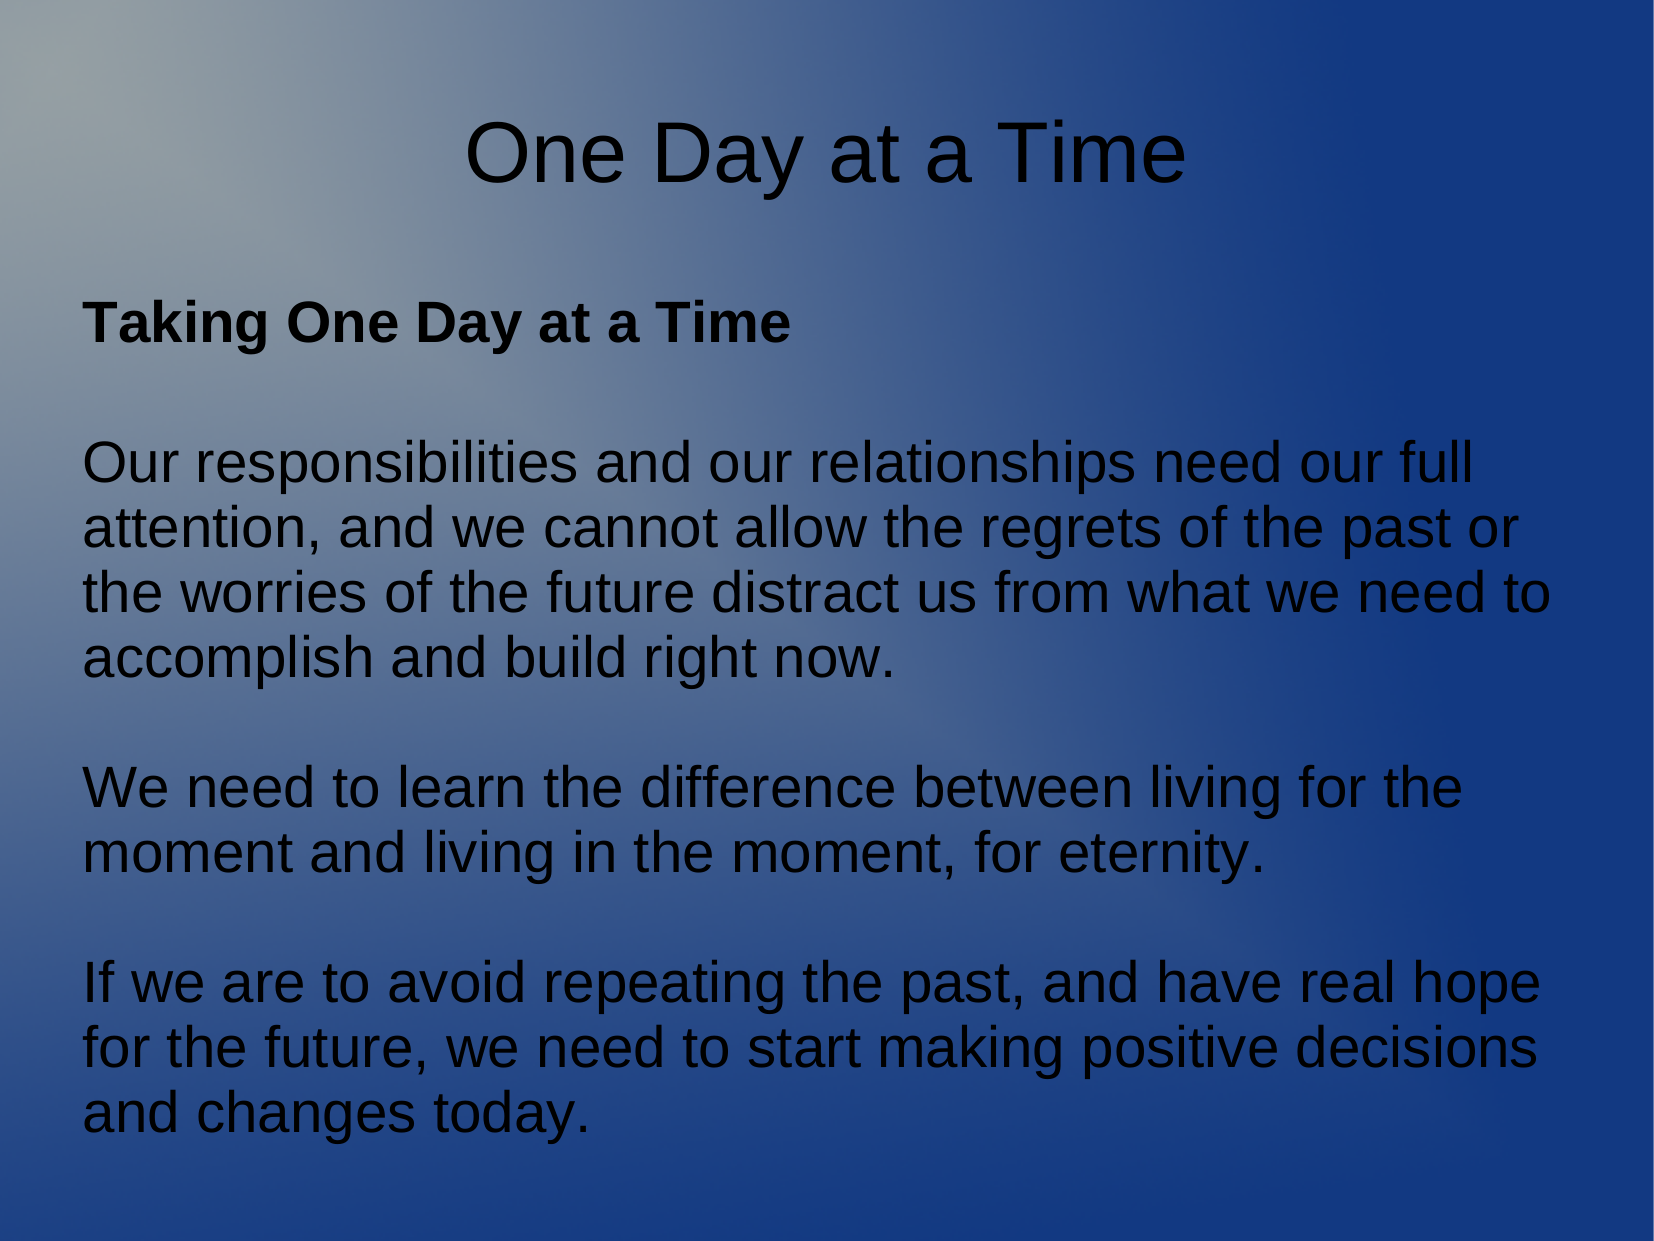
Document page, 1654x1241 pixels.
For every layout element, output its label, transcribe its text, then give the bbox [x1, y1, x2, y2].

picture [0, 0, 1654, 1241]
title One Day at a Time [82, 49, 1571, 257]
subtitle Taking One Day at a Time Our responsibilities and our relationships need our full attention, and we cannot allow the regrets of the past or the worries of the future distract us from what we need to accomplish and build right now. We need to learn the difference between living for the moment and living in the moment, for eternity. If we are to avoid repeating the past, and have real hope for the future, we need to start making positive decisions and changes today. [82, 290, 1571, 1241]
